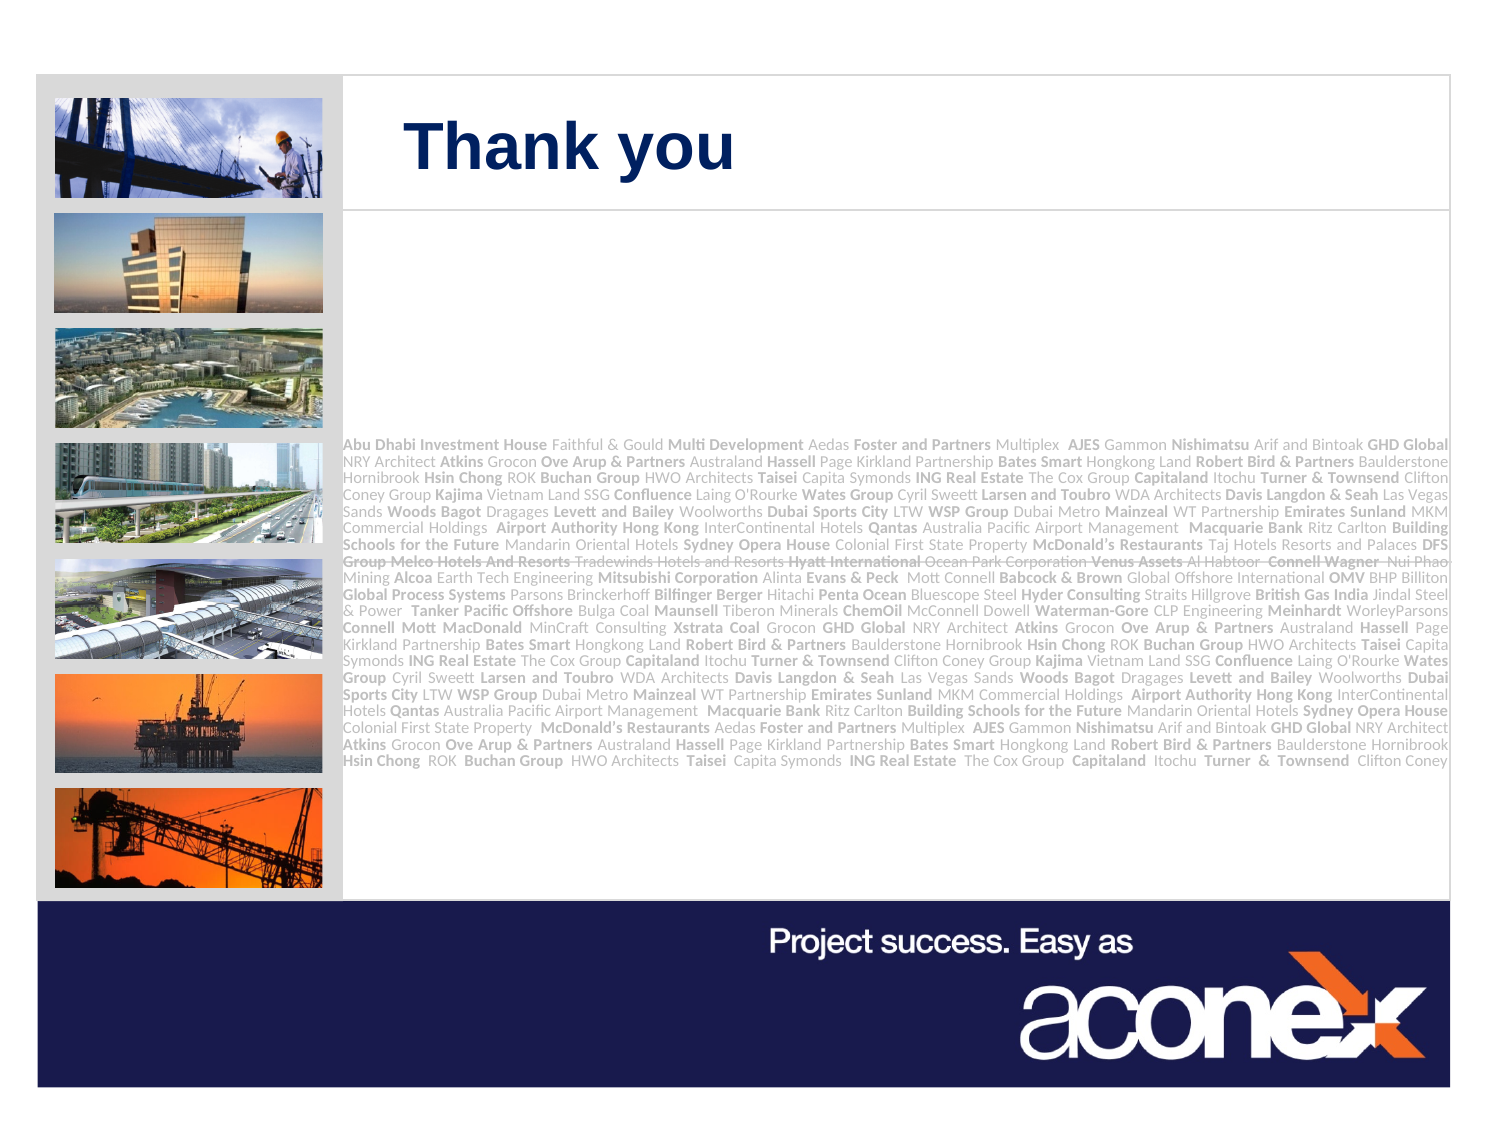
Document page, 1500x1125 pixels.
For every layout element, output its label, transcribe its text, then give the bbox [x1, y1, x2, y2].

picture [55, 674, 323, 773]
picture [55, 559, 323, 659]
picture [55, 98, 323, 198]
title Thank you [388, 81, 1391, 211]
picture [762, 921, 1433, 1063]
picture [54, 213, 323, 313]
picture [55, 788, 323, 888]
picture [55, 328, 323, 428]
picture [55, 443, 323, 543]
text_box [391, 234, 1407, 481]
